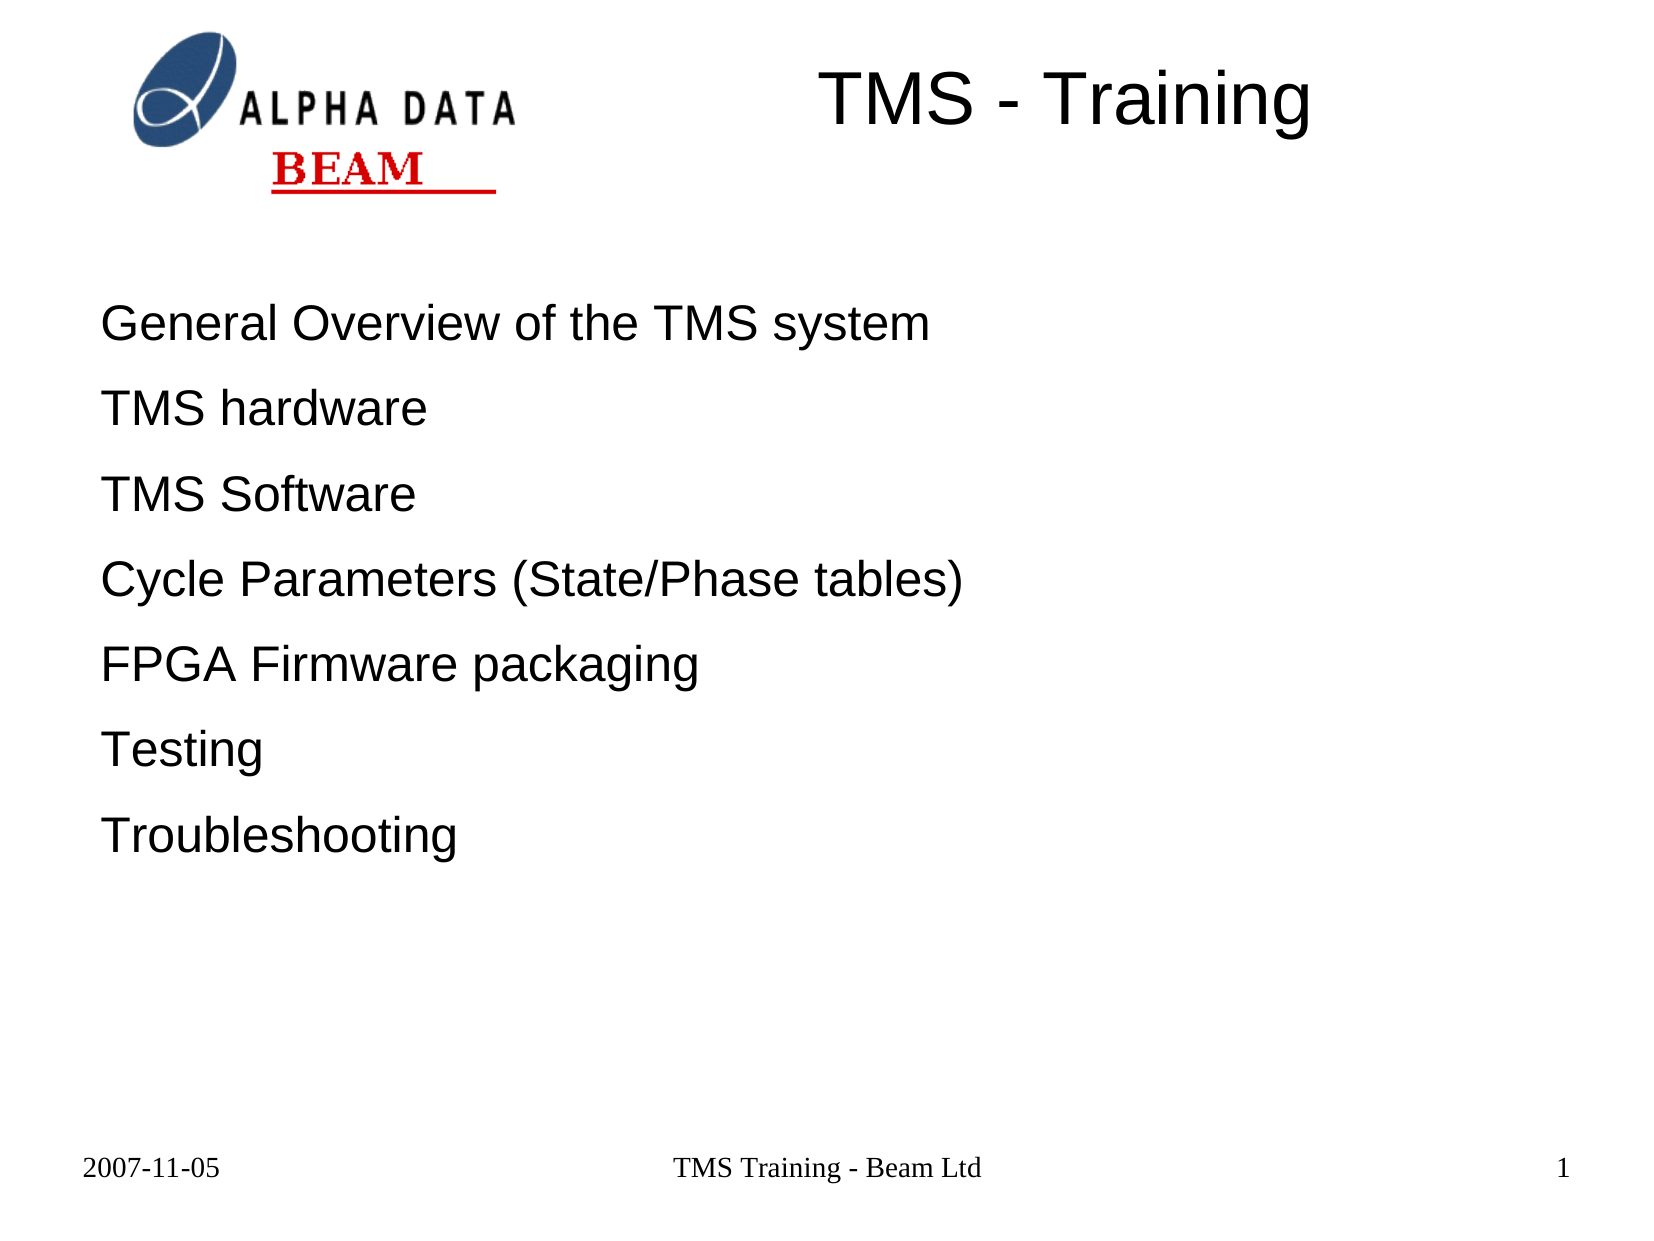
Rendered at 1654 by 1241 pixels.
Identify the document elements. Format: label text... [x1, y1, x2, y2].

list General Overview of the TMS system TMS hardware TMS Software Cycle Parameters (State/Phase tables) FPGA Firmware packaging Testing Troubleshooting [82, 295, 1571, 1123]
picture [118, 19, 531, 207]
title TMS - Training [561, 49, 1571, 148]
